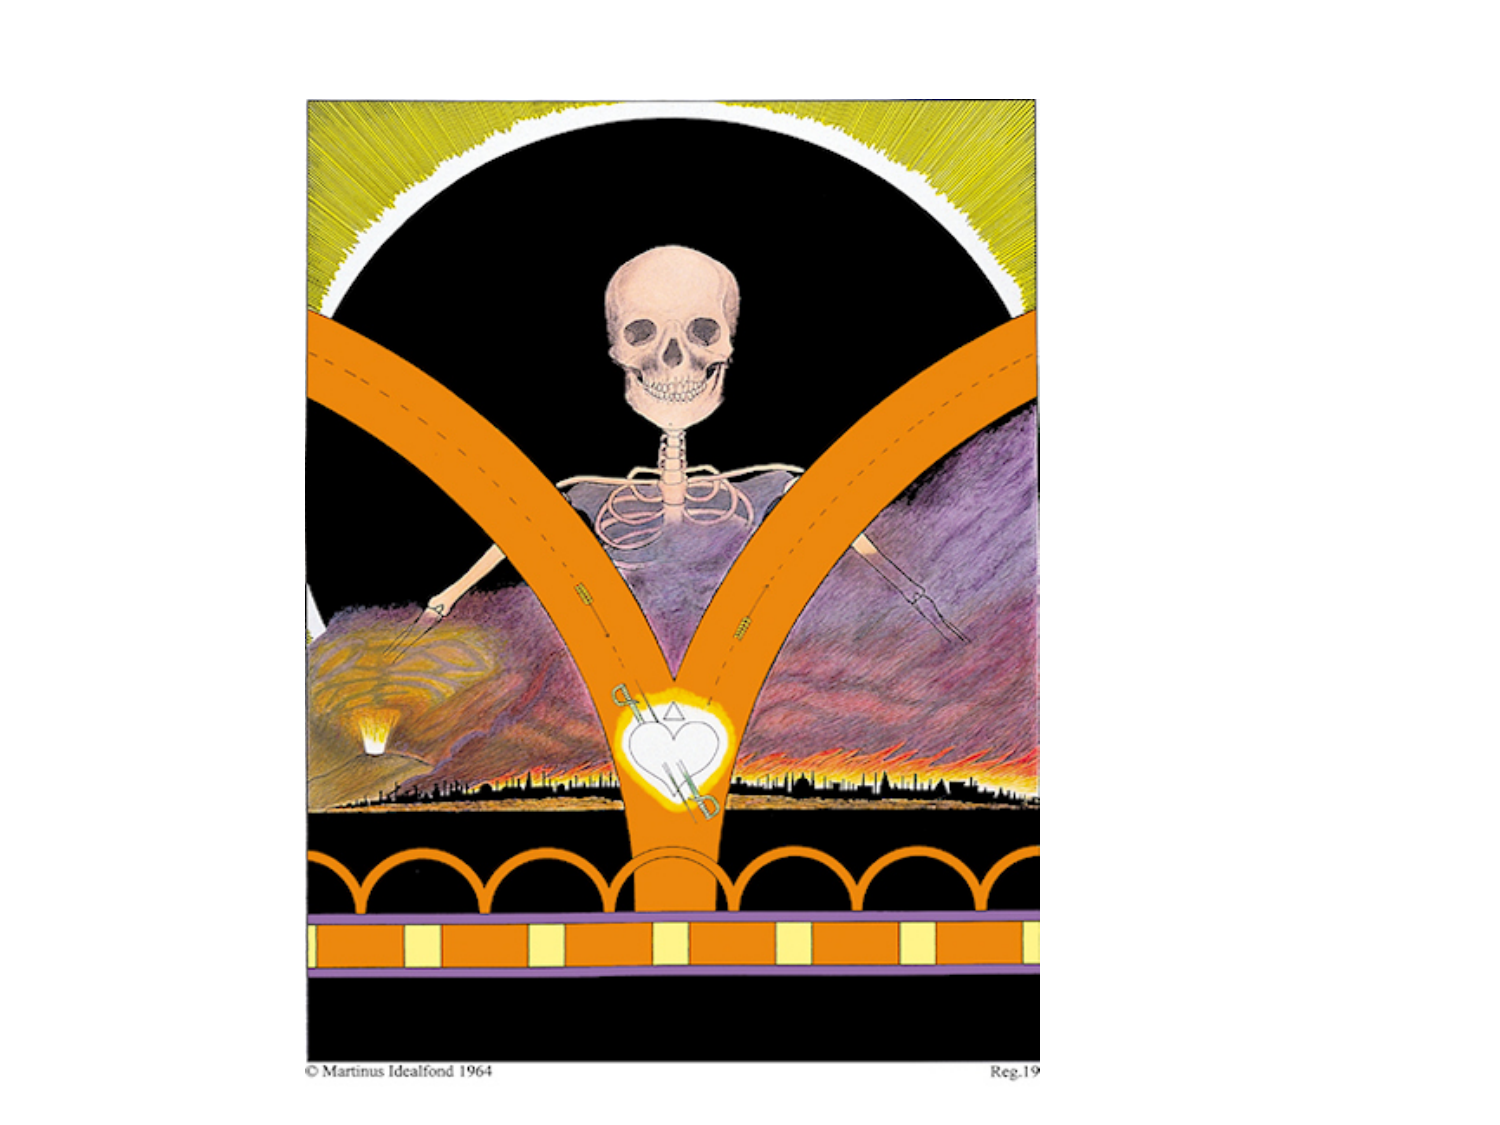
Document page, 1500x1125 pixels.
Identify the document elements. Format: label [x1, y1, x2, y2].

picture [305, 99, 1040, 1087]
